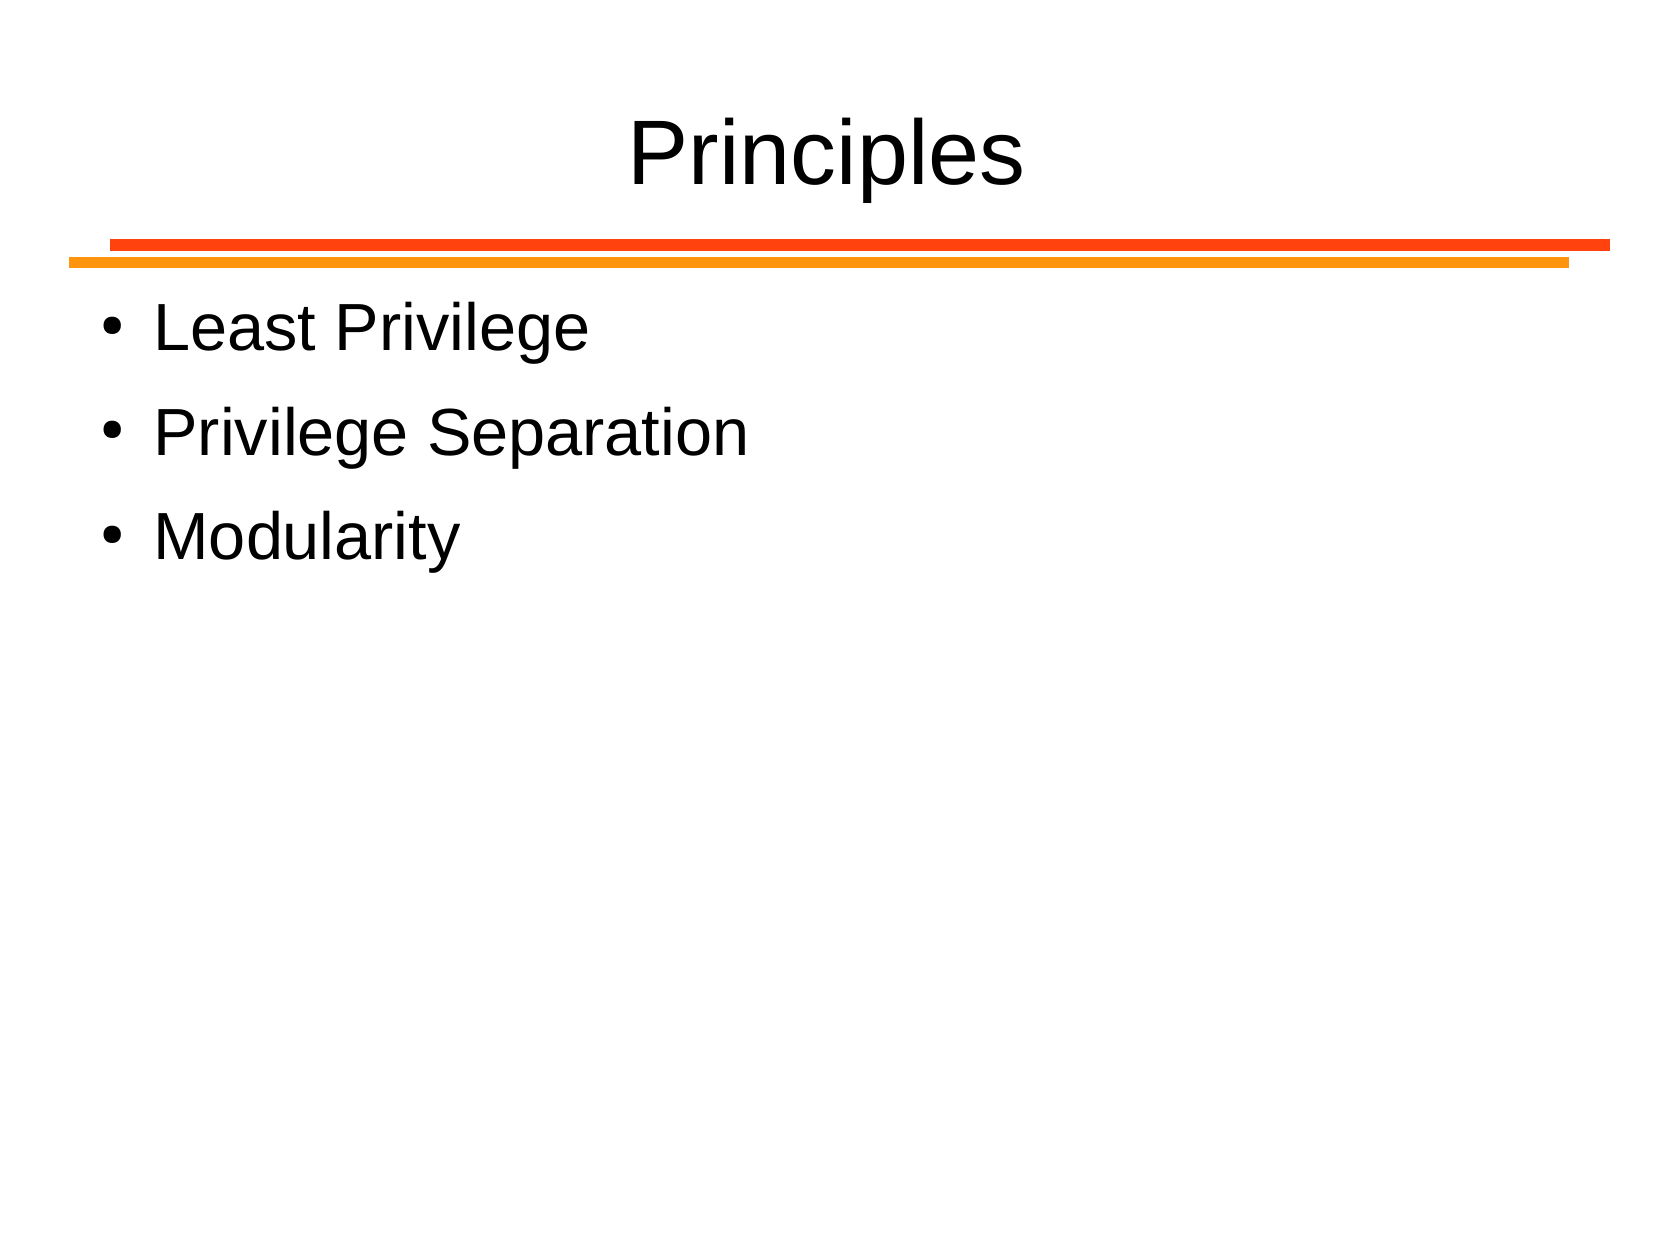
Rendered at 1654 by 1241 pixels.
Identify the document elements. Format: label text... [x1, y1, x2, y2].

list Least Privilege Privilege Separation Modularity [82, 290, 1571, 1109]
title Principles [82, 49, 1571, 257]
